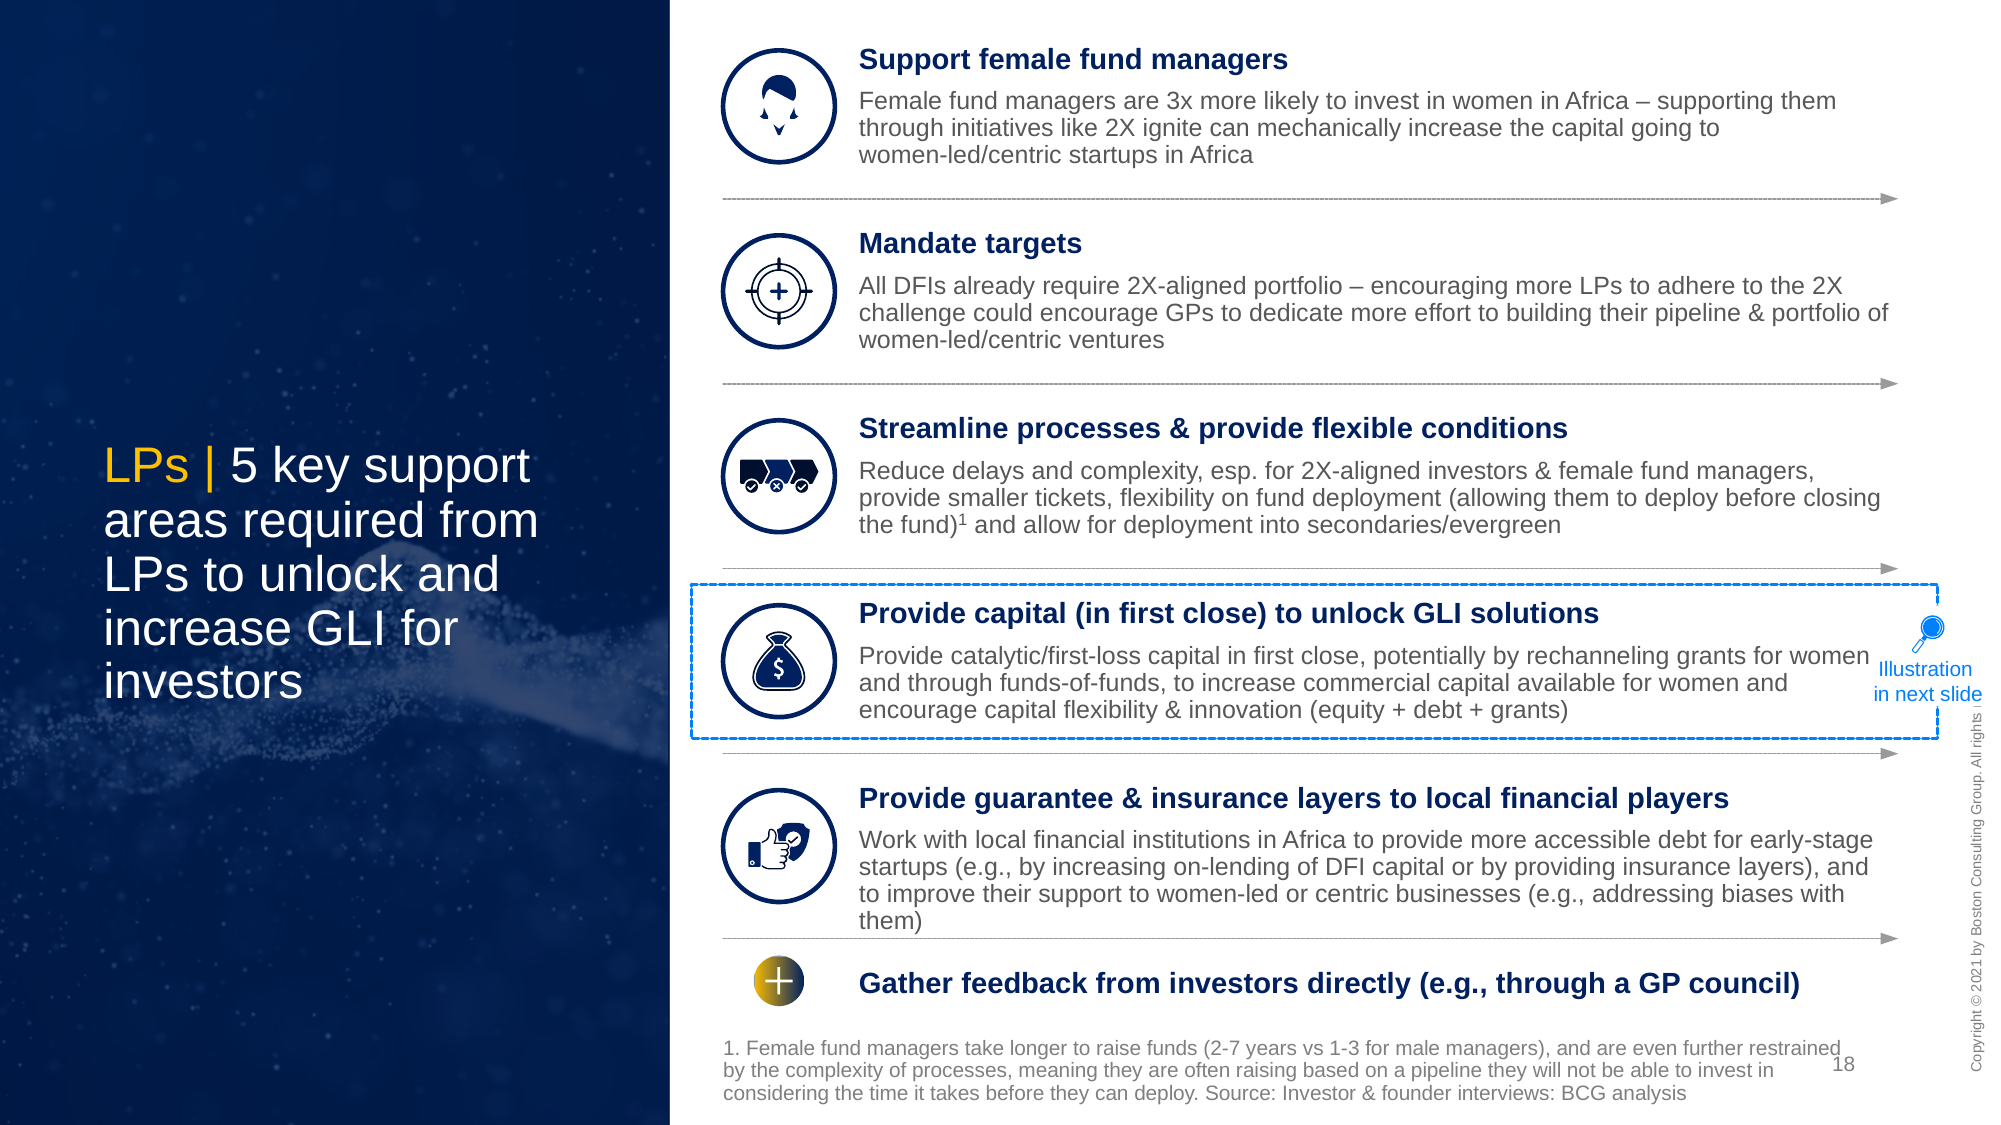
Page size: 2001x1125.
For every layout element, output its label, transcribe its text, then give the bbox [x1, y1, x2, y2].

text_box [723, 451, 729, 502]
text_box [745, 706, 813, 718]
text_box Illustration in next slide [1897, 605, 1987, 707]
text_box [754, 420, 804, 426]
text_box [0, 0, 670, 1125]
picture [743, 810, 815, 882]
text_box [824, 628, 835, 695]
picture [729, 426, 829, 526]
picture [734, 616, 824, 706]
text_box [753, 526, 805, 533]
text_box 1. Female fund managers take longer to raise funds (2-7 years vs 1-3 for male managers), and are even further restrained by the complexity of processes, meaning they are often raising based on a pipeline they will not be able to invest in considering the time it takes before they can deploy. Source: Investor & founder interviews: BCG analysis [723, 1037, 1858, 1105]
text_box [829, 451, 835, 502]
text_box Provide guarantee & insurance layers to local financial players Work with local financial institutions in Africa to provide more accessible debt for early-stage startups (e.g., by increasing on-lending of DFI capital or by providing insurance layers), and to improve their support to women-led or centric businesses (e.g., addressing biases with them) [858, 783, 1897, 910]
text_box [723, 790, 835, 903]
text_box [723, 50, 835, 163]
text_box [723, 256, 735, 326]
text_box [753, 955, 805, 1007]
text_box [744, 335, 814, 348]
picture [735, 248, 823, 335]
text_box [746, 605, 812, 616]
text_box LPs | 5 key support areas required from LPs to unlock and increase GLI for investors [103, 439, 615, 686]
text_box [723, 627, 734, 695]
text_box [743, 235, 815, 248]
text_box Provide capital (in first close) to unlock GLI solutions Provide catalytic/first-loss capital in first close, potentially by rechanneling grants for women and through funds-of-funds, to increase commercial capital available for women and encourage capital flexibility & innovation (equity + debt + grants) [858, 598, 1897, 725]
text_box [1912, 615, 1945, 654]
text_box Mandate targets All DFIs already require 2X-aligned portfolio – encouraging more LPs to adhere to the 2X challenge could encourage GPs to dedicate more effort to building their pipeline & portfolio of women-led/centric ventures [858, 228, 1897, 355]
text_box Streamline processes & provide flexible conditions Reduce delays and complexity, esp. for 2X-aligned investors & female fund managers, provide smaller tickets, flexibility on fund deployment (allowing them to deploy before closing the fund)1 and allow for deployment into secondaries/evergreen [858, 413, 1897, 540]
text_box Support female fund managers Female fund managers are 3x more likely to invest in women in Africa – supporting them through initiatives like 2X ignite can mechanically increase the capital going to women-led/centric startups in Africa [858, 43, 1897, 170]
text_box [823, 256, 835, 326]
text_box Gather feedback from investors directly (e.g., through a GP council) [858, 967, 1897, 1000]
